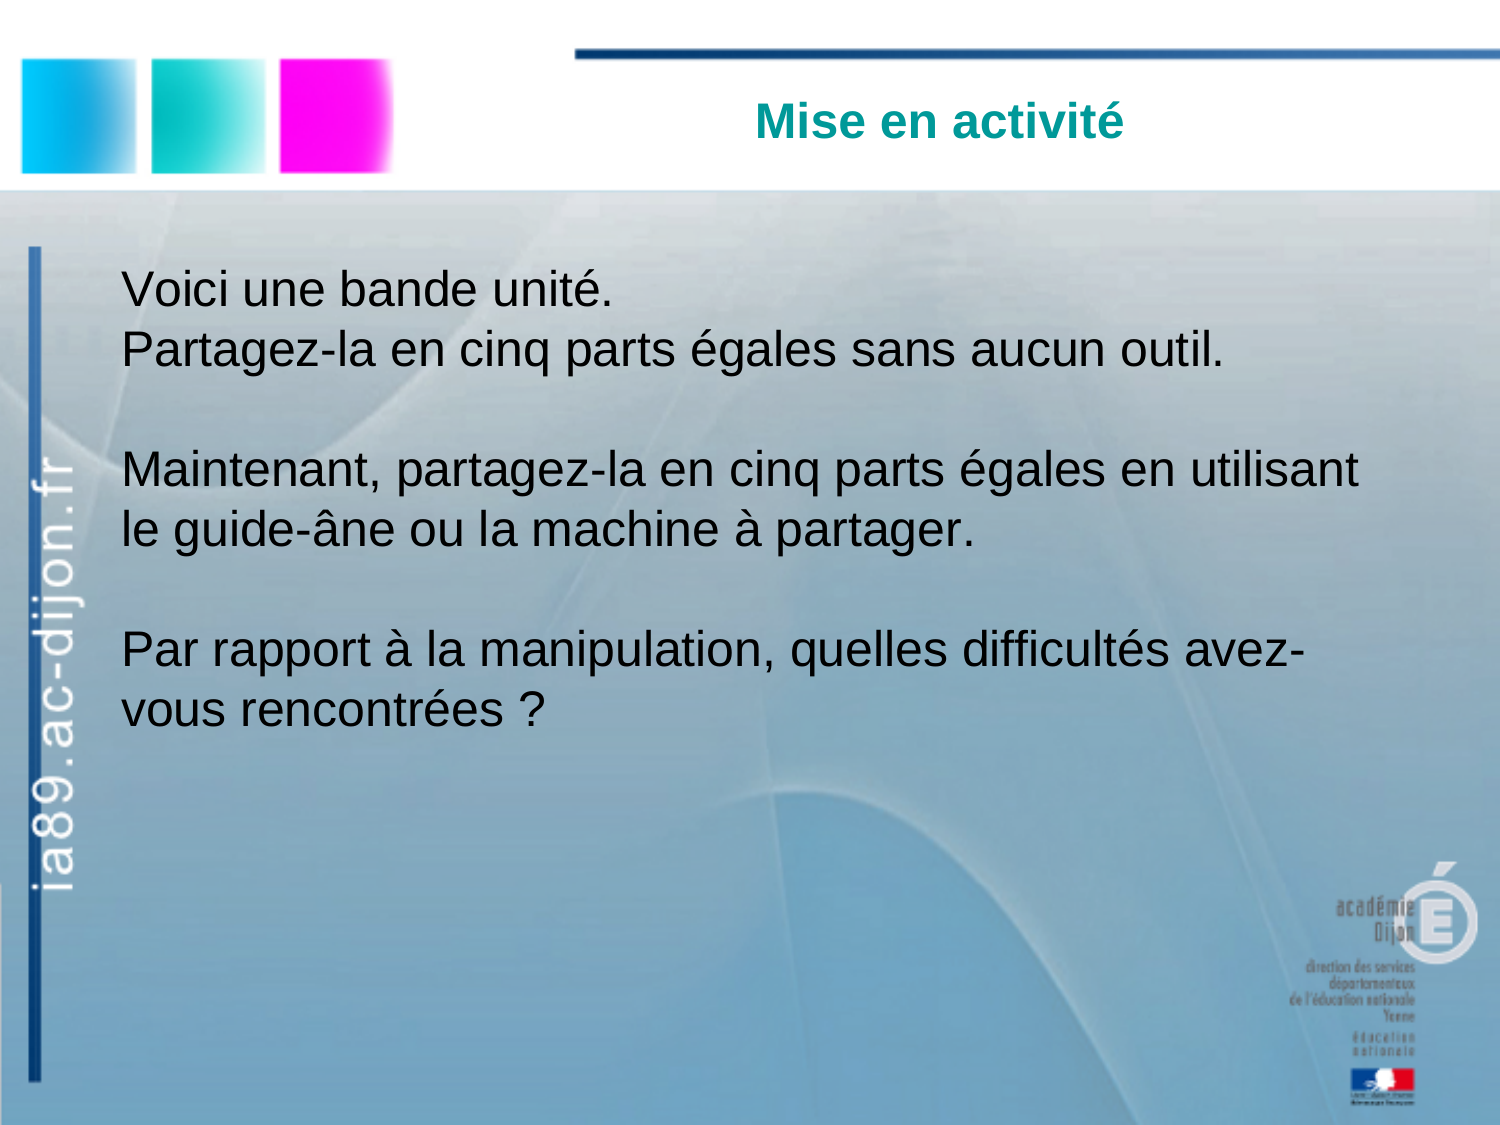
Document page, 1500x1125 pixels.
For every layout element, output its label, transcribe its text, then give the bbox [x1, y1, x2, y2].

title Mise en activité [454, 42, 1426, 200]
text_box Voici une bande unité. Partagez-la en cinq parts égales sans aucun outil. Maintenant, partagez-la en cinq parts égales en utilisant le guide-âne ou la machine à partager. Par rapport à la manipulation, quelles difficultés avez-vous rencontrées ? [106, 188, 1406, 804]
picture [0, 0, 1500, 1125]
